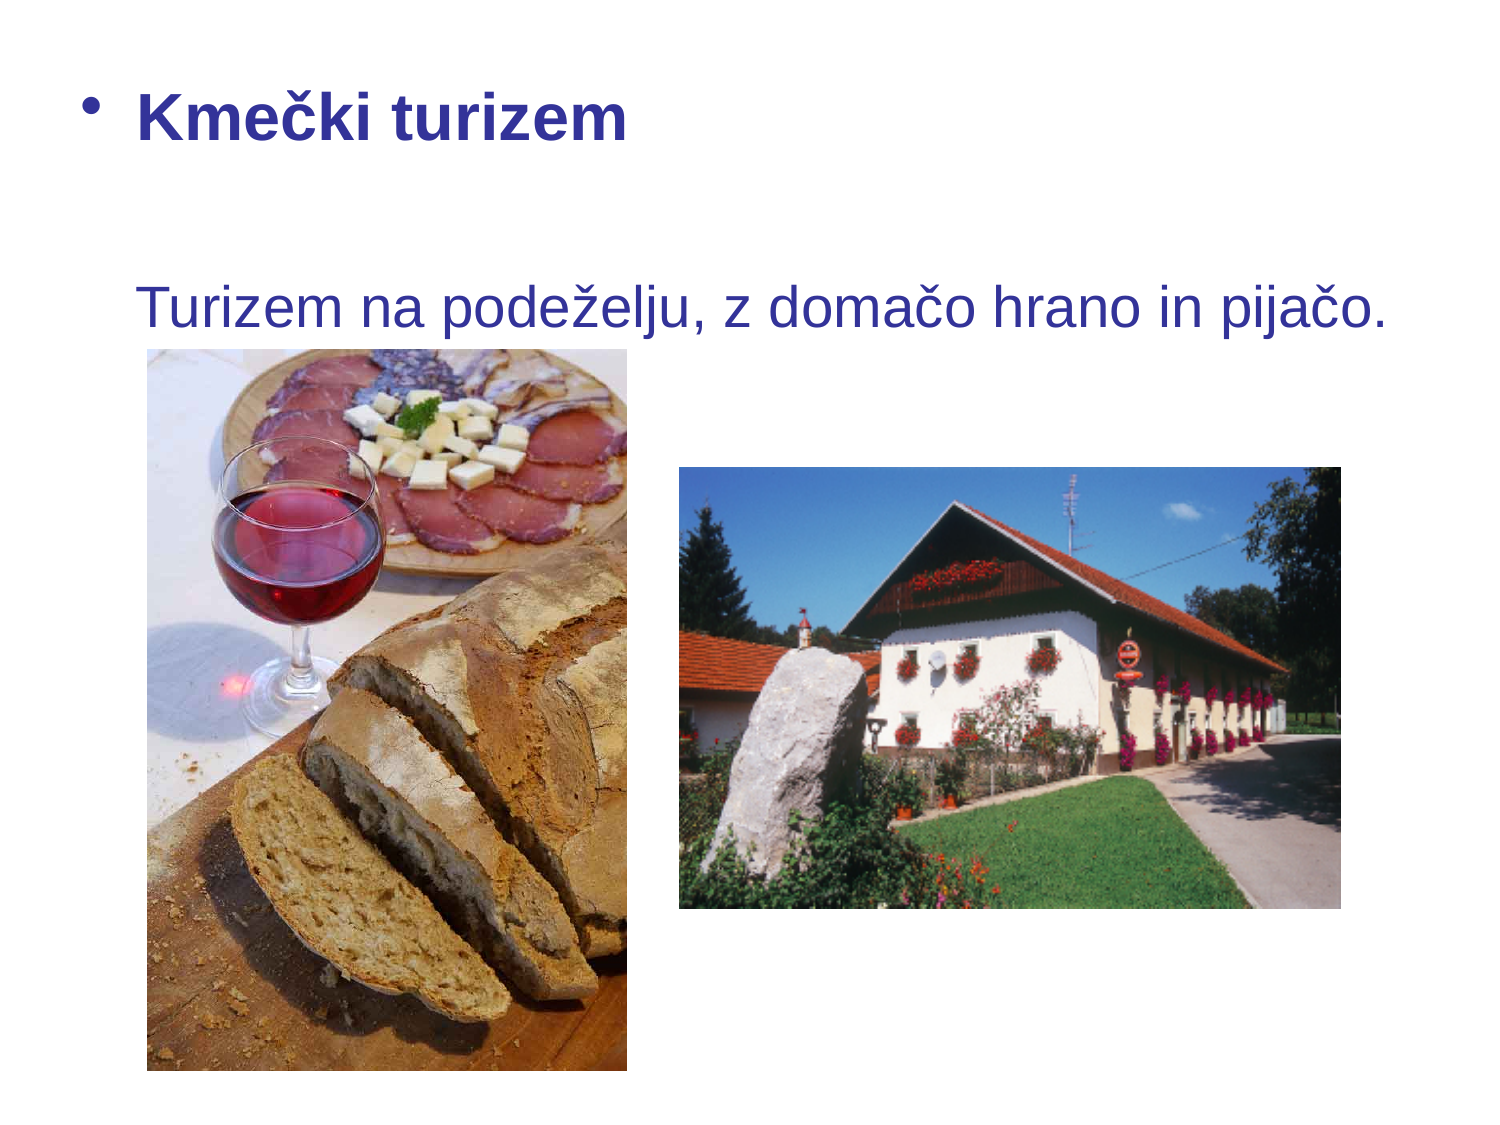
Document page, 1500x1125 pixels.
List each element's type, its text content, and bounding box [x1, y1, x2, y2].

picture [679, 467, 1341, 909]
list Kmečki turizem Turizem na podeželju, z domačo hrano in pijačo. [64, 66, 1415, 809]
picture [147, 349, 627, 1071]
